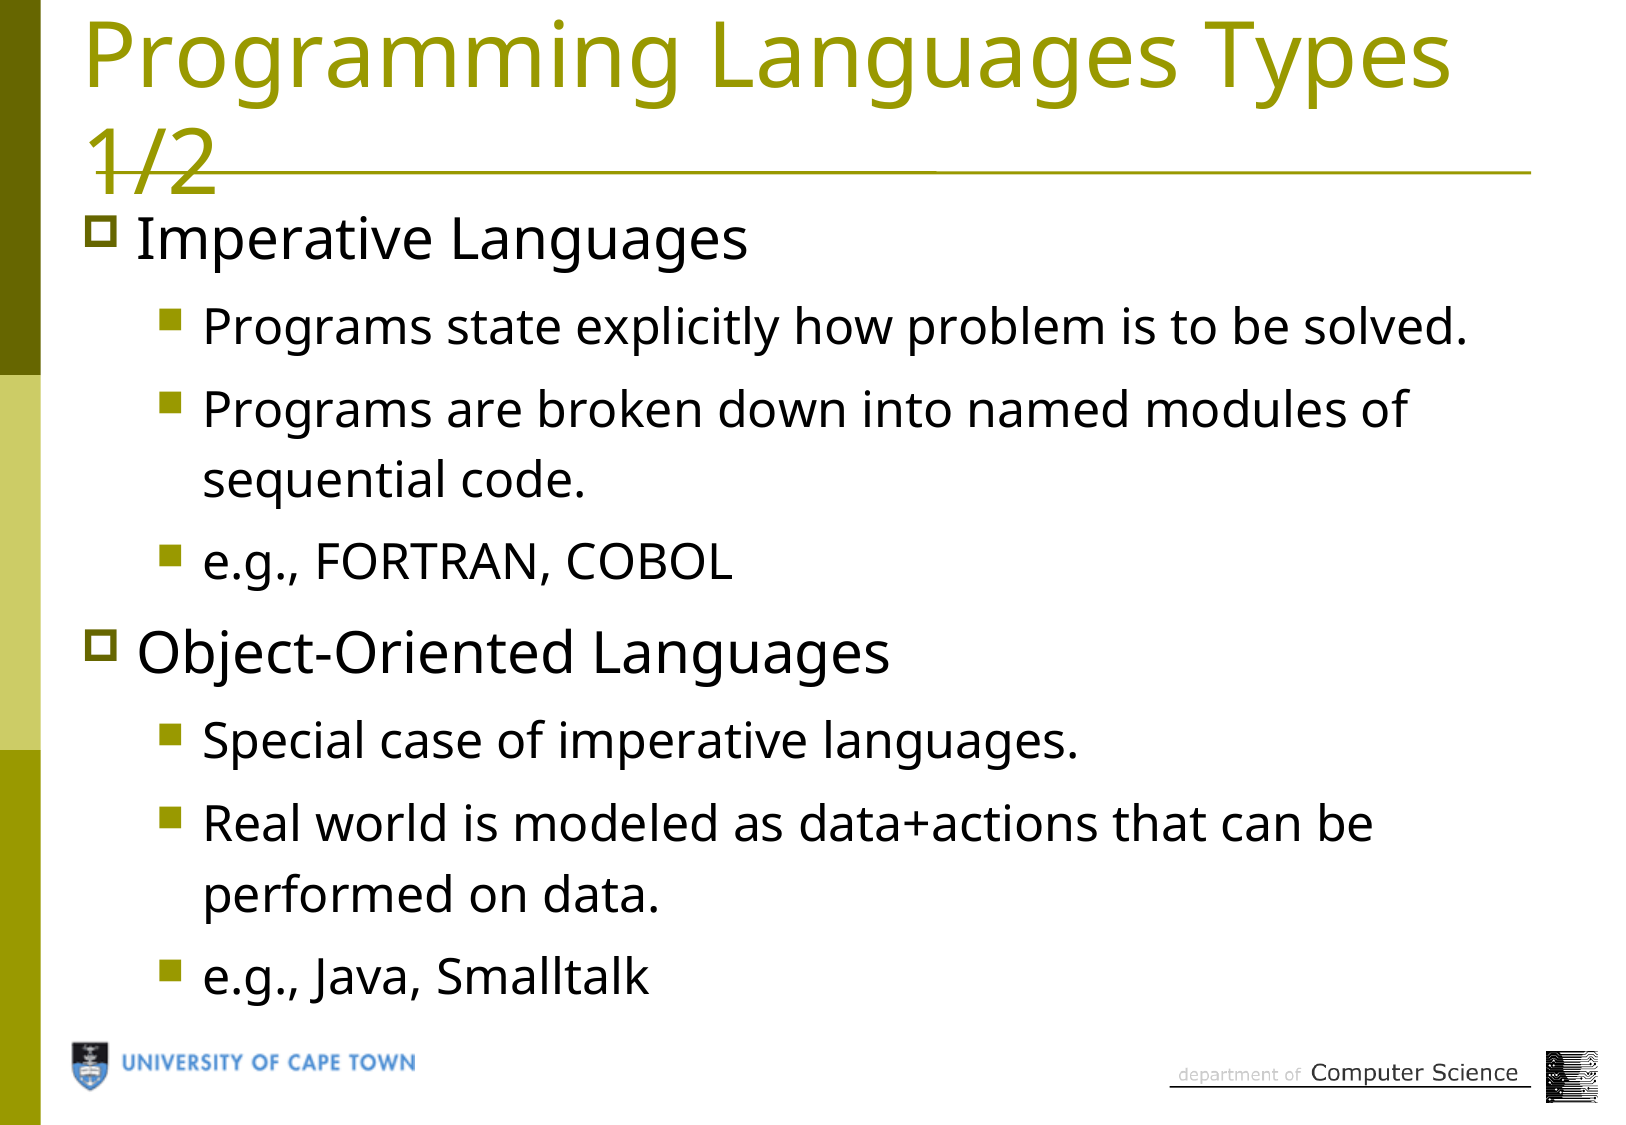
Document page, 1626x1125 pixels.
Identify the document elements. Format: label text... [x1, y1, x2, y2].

picture [1546, 1051, 1598, 1103]
picture [61, 1024, 415, 1103]
title Programming Languages Types 1/2 [81, 52, 1544, 165]
picture [1169, 1043, 1532, 1091]
list Imperative Languages Programs state explicitly how problem is to be solved. Programs are broken down into named modules of sequential code. e.g., FORTRAN, COBOL Object-Oriented Languages Special case of imperative languages. Real world is modeled as data+actions that can be performed on data. e.g., Java, Smalltalk [81, 196, 1544, 991]
